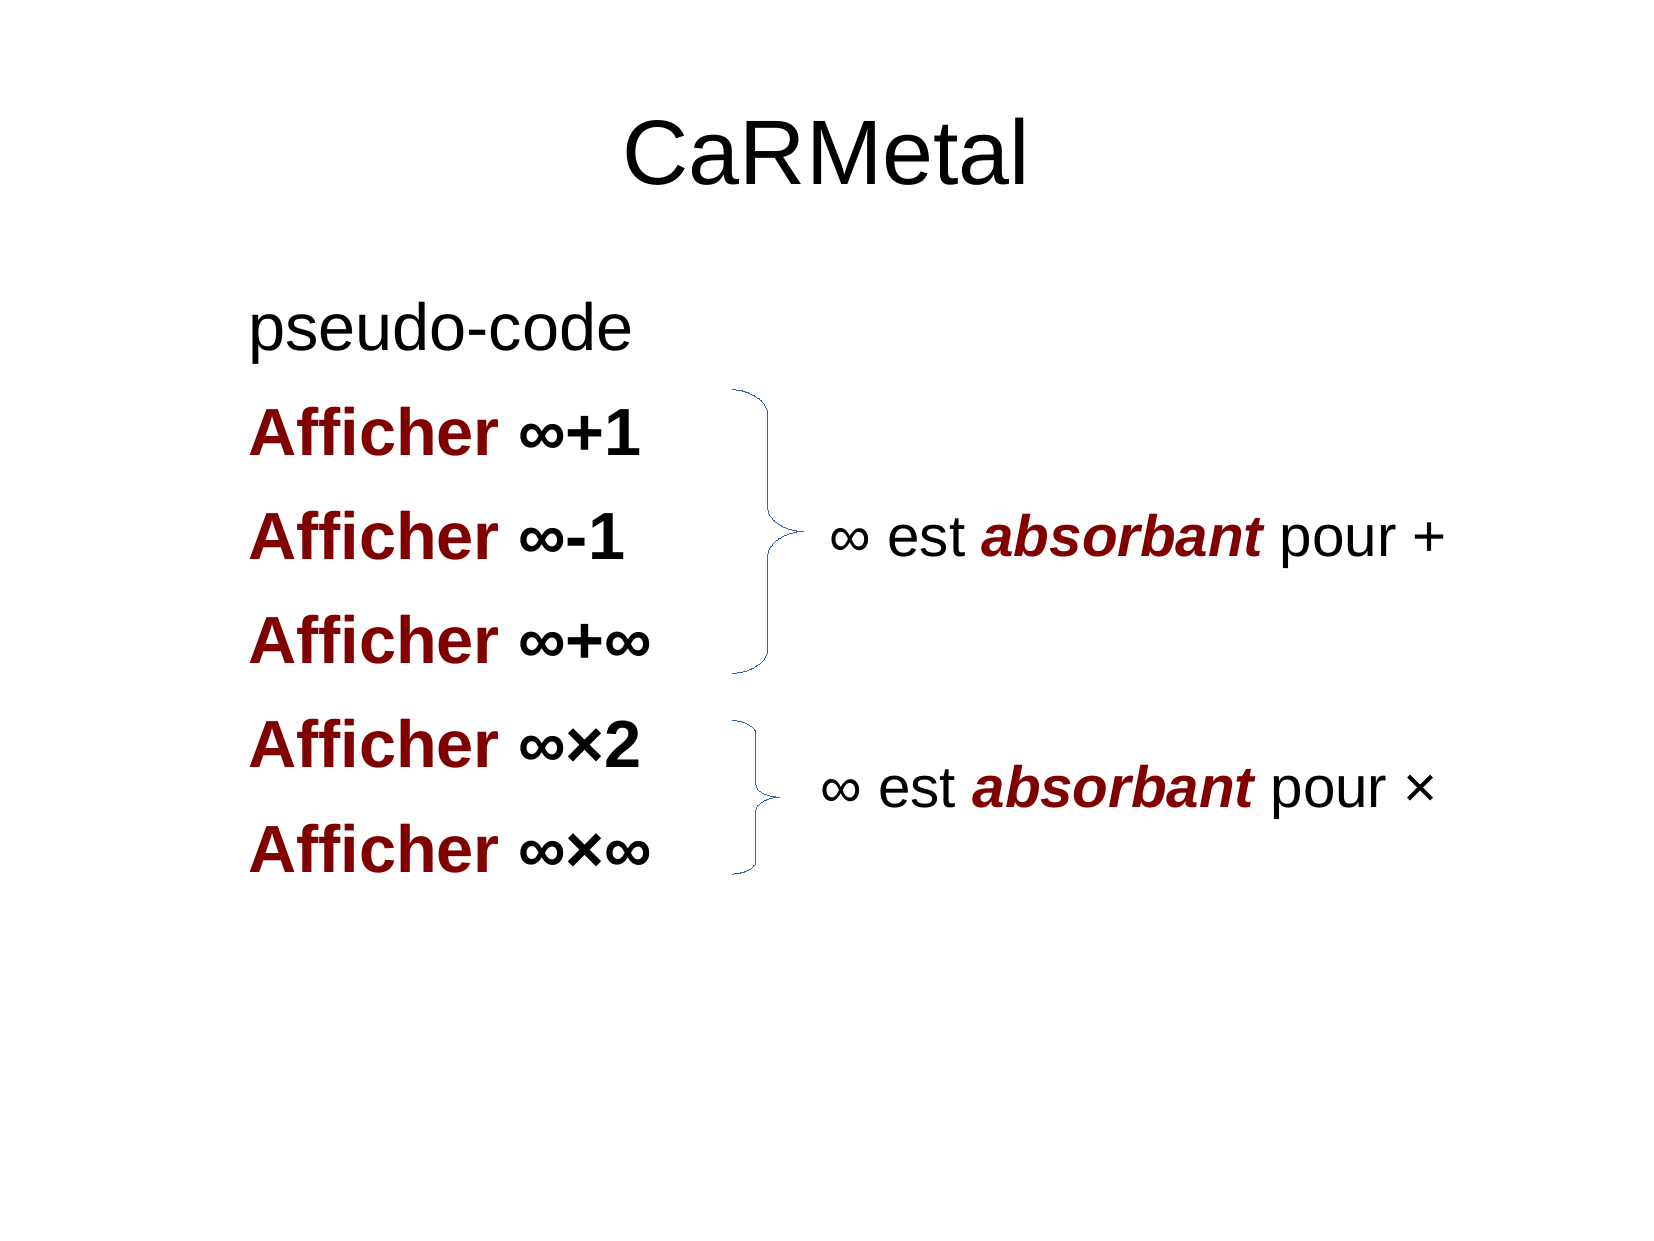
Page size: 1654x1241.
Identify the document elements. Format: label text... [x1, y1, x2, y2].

title CaRMetal [82, 49, 1571, 257]
text_box ∞ est absorbant pour + [814, 496, 1524, 623]
text_box ∞ est absorbant pour × [805, 746, 1453, 827]
list pseudo-code Afficher ∞+1 Afficher ∞-1 Afficher ∞+∞ Afficher ∞×2 Afficher ∞×∞ [248, 290, 709, 981]
